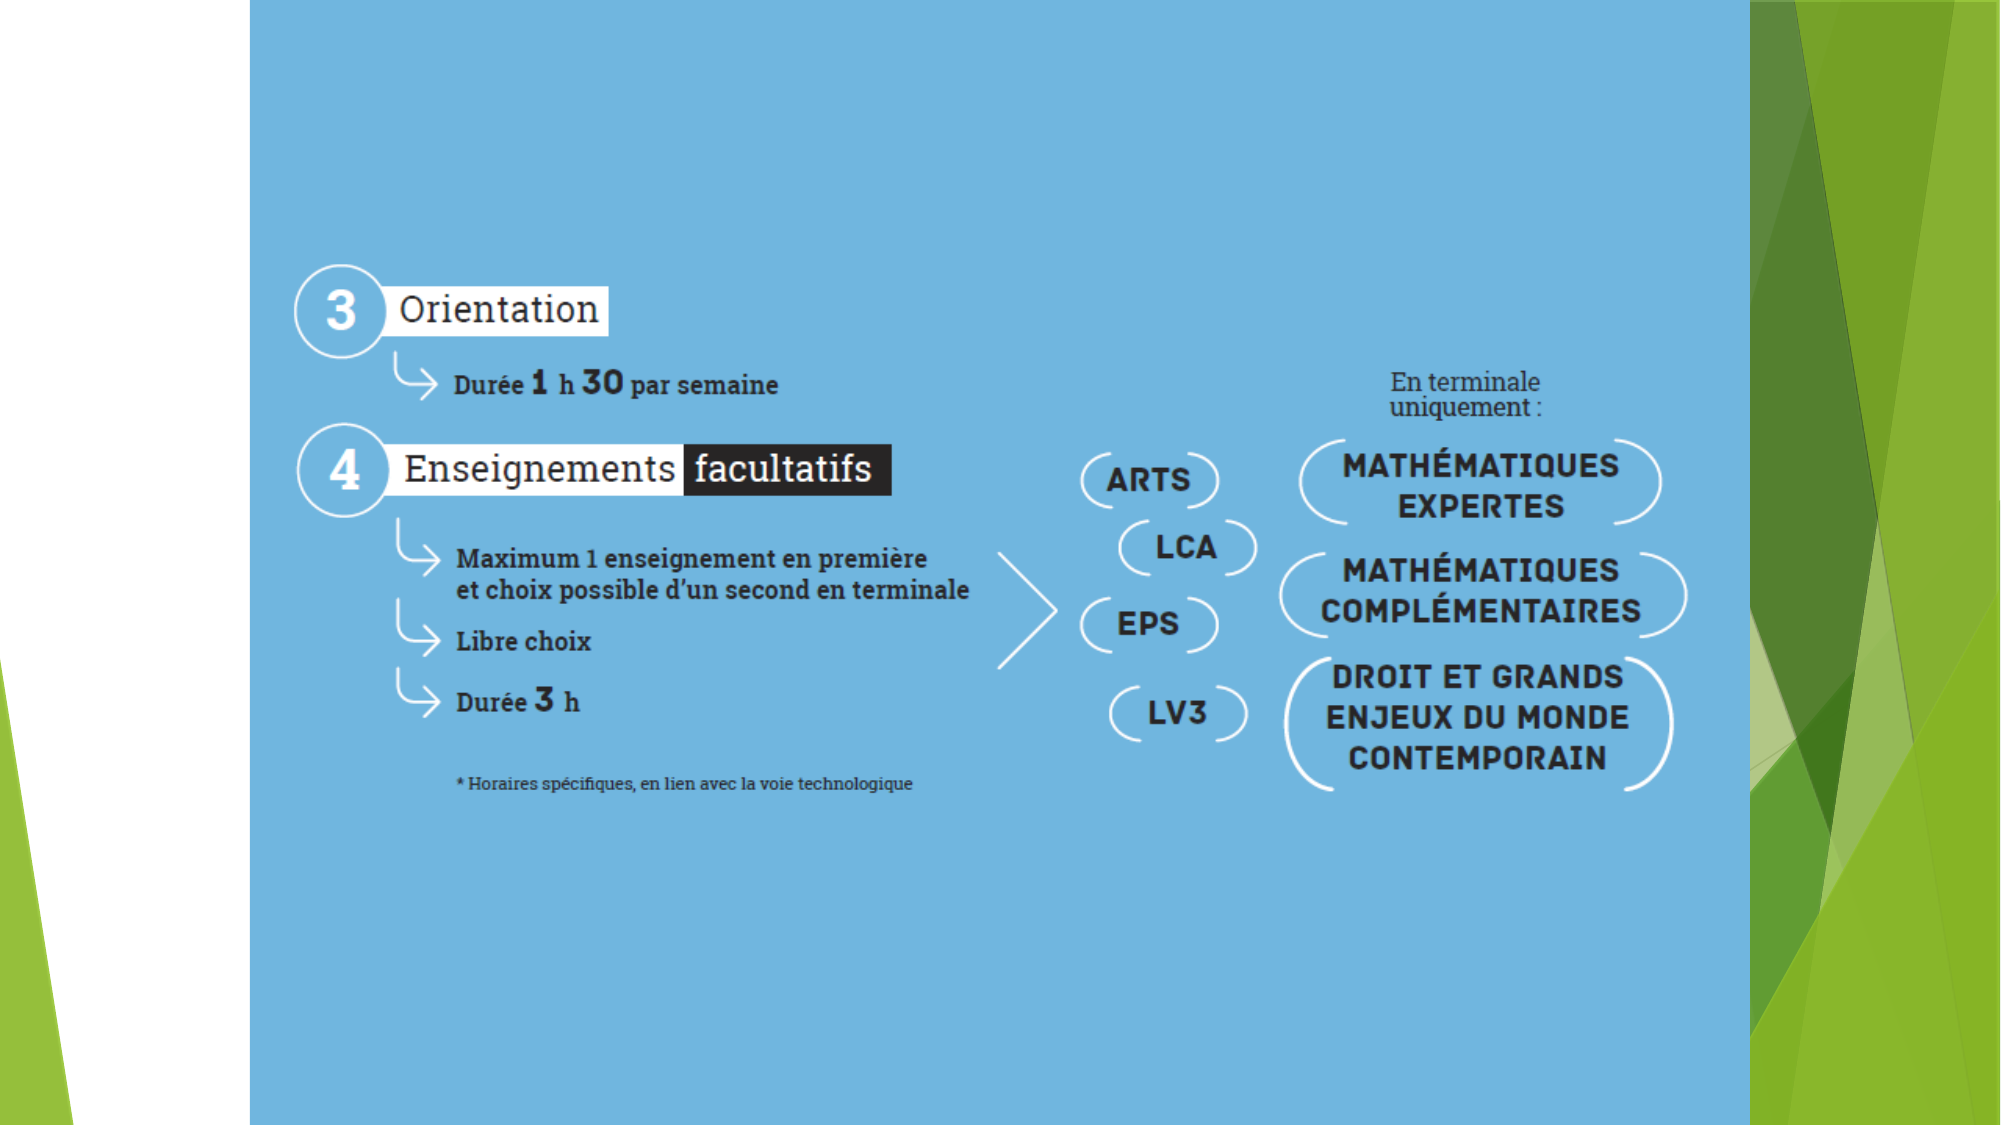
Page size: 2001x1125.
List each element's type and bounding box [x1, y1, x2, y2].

text_box [249, 0, 1750, 1125]
picture [271, 249, 1729, 876]
